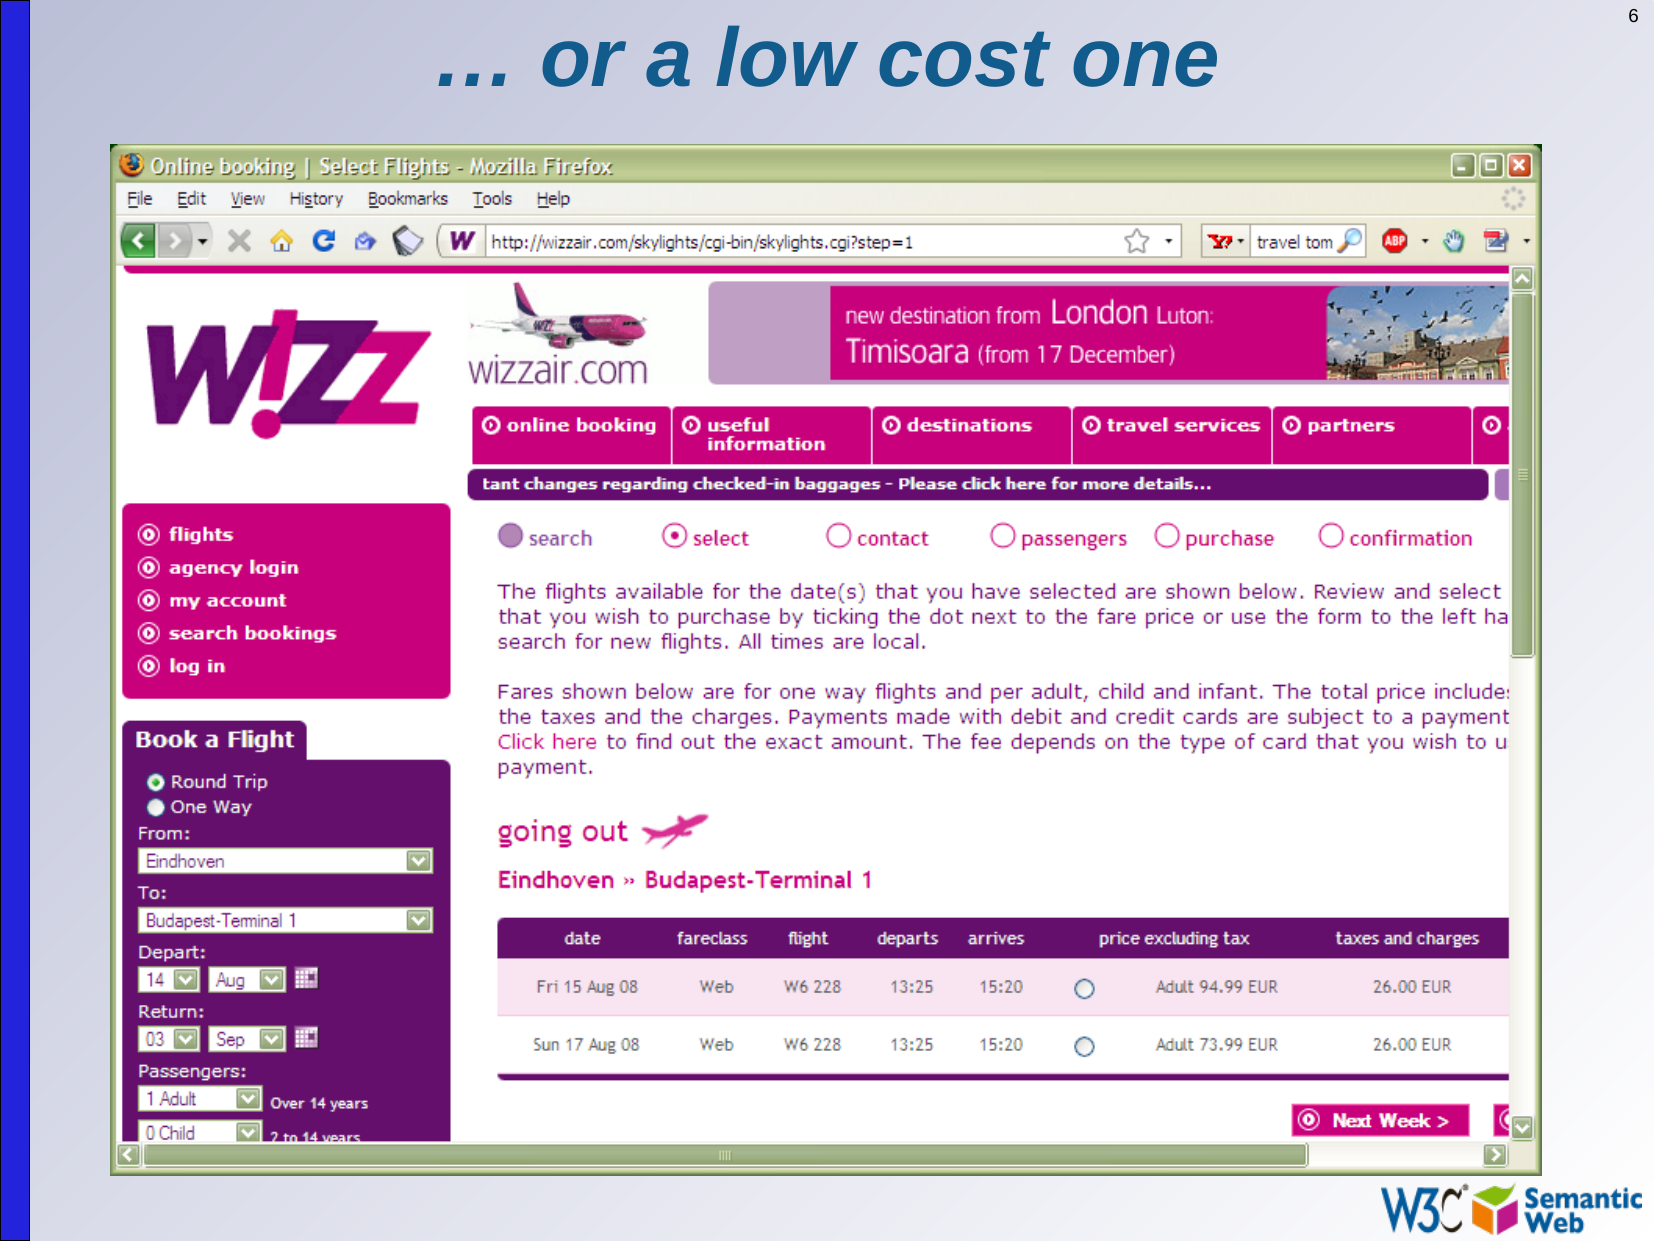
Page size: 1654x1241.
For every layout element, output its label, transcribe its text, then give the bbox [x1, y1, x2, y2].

title … or a low cost one [0, 0, 1654, 119]
picture [1381, 1181, 1642, 1235]
picture [110, 144, 1542, 1177]
